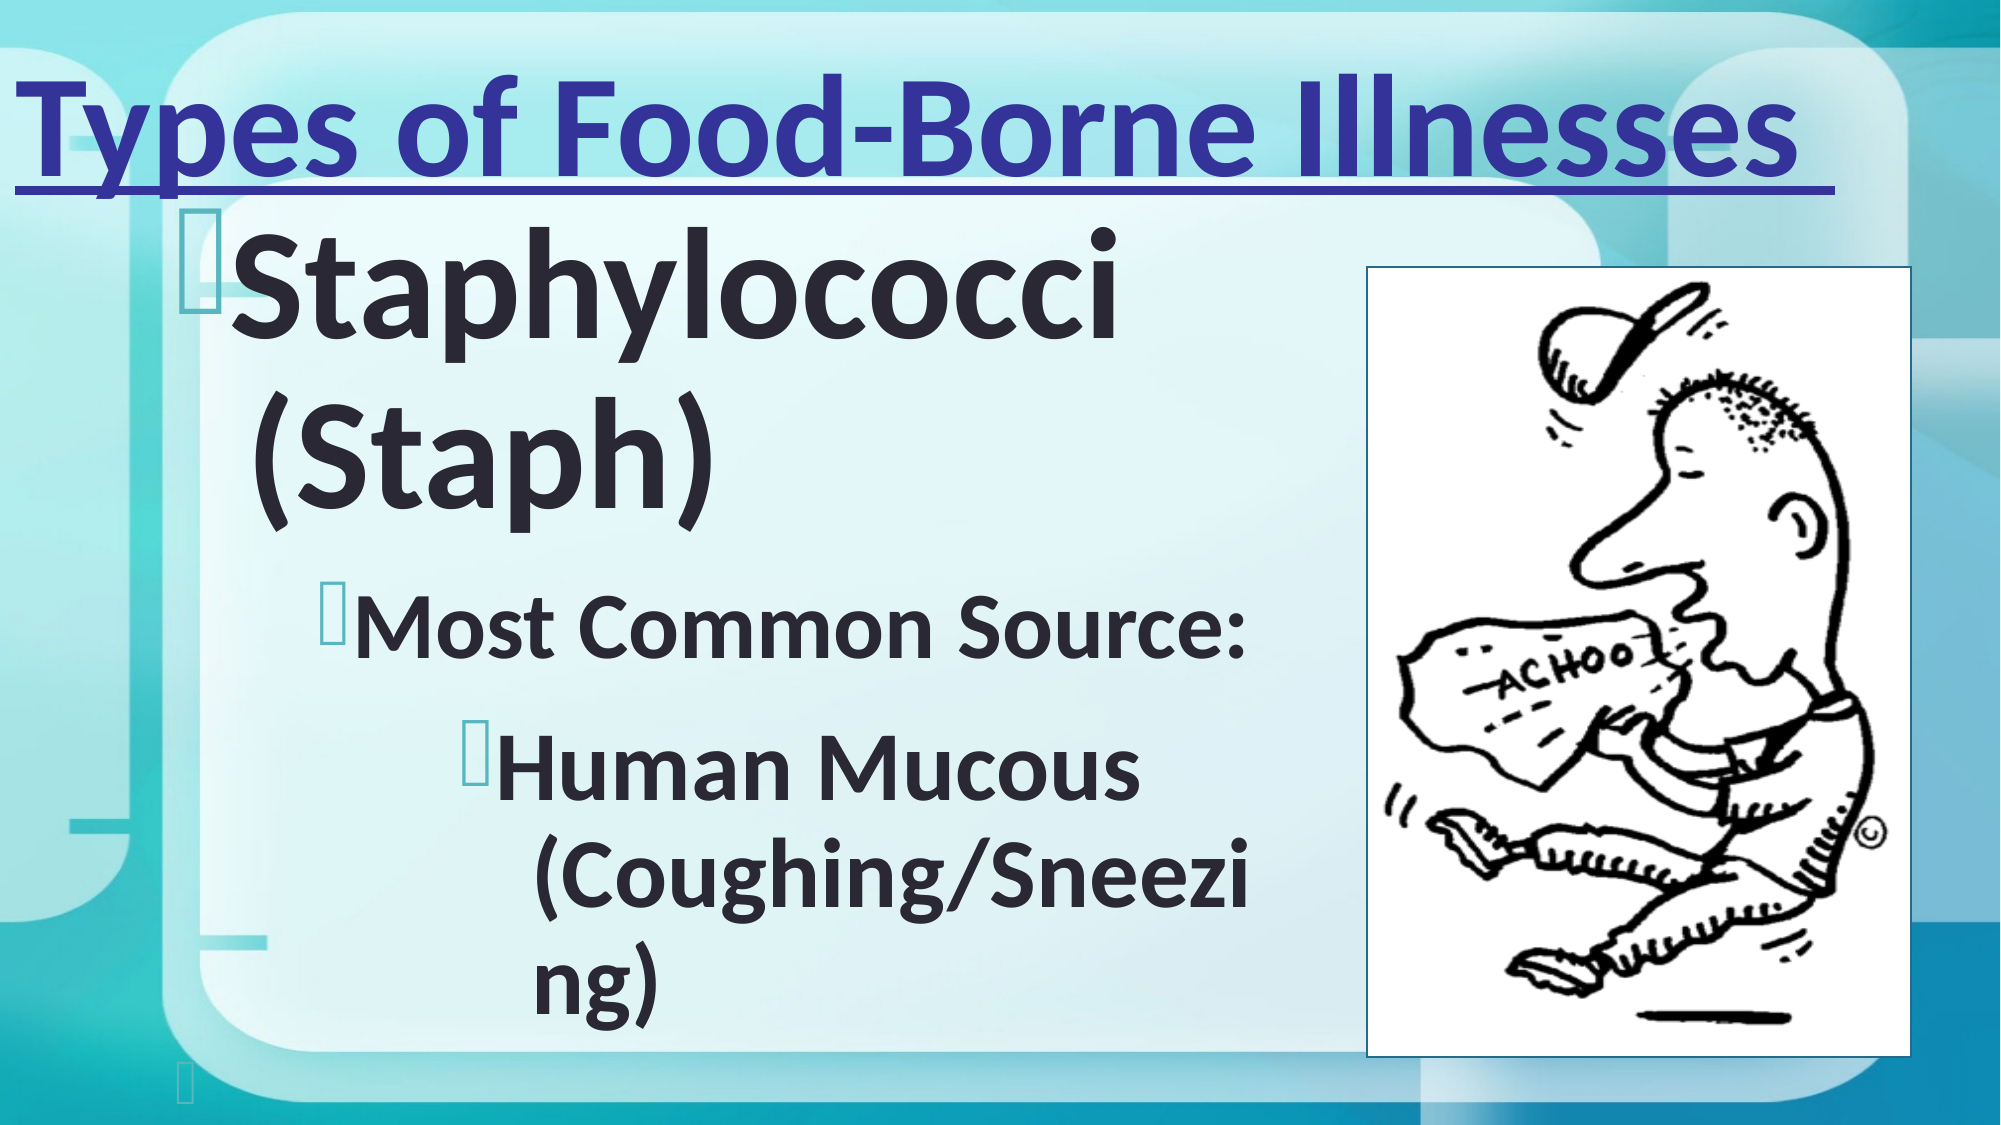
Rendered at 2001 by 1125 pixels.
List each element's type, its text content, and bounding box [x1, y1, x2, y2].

picture [1366, 267, 1909, 1046]
title Types of Food-Borne Illnesses [0, 0, 2000, 214]
list Staphylococci (Staph) Most Common Source: Human Mucous (Coughing/Sneezing) [159, 214, 1282, 1109]
text_box [1367, 267, 1911, 1057]
